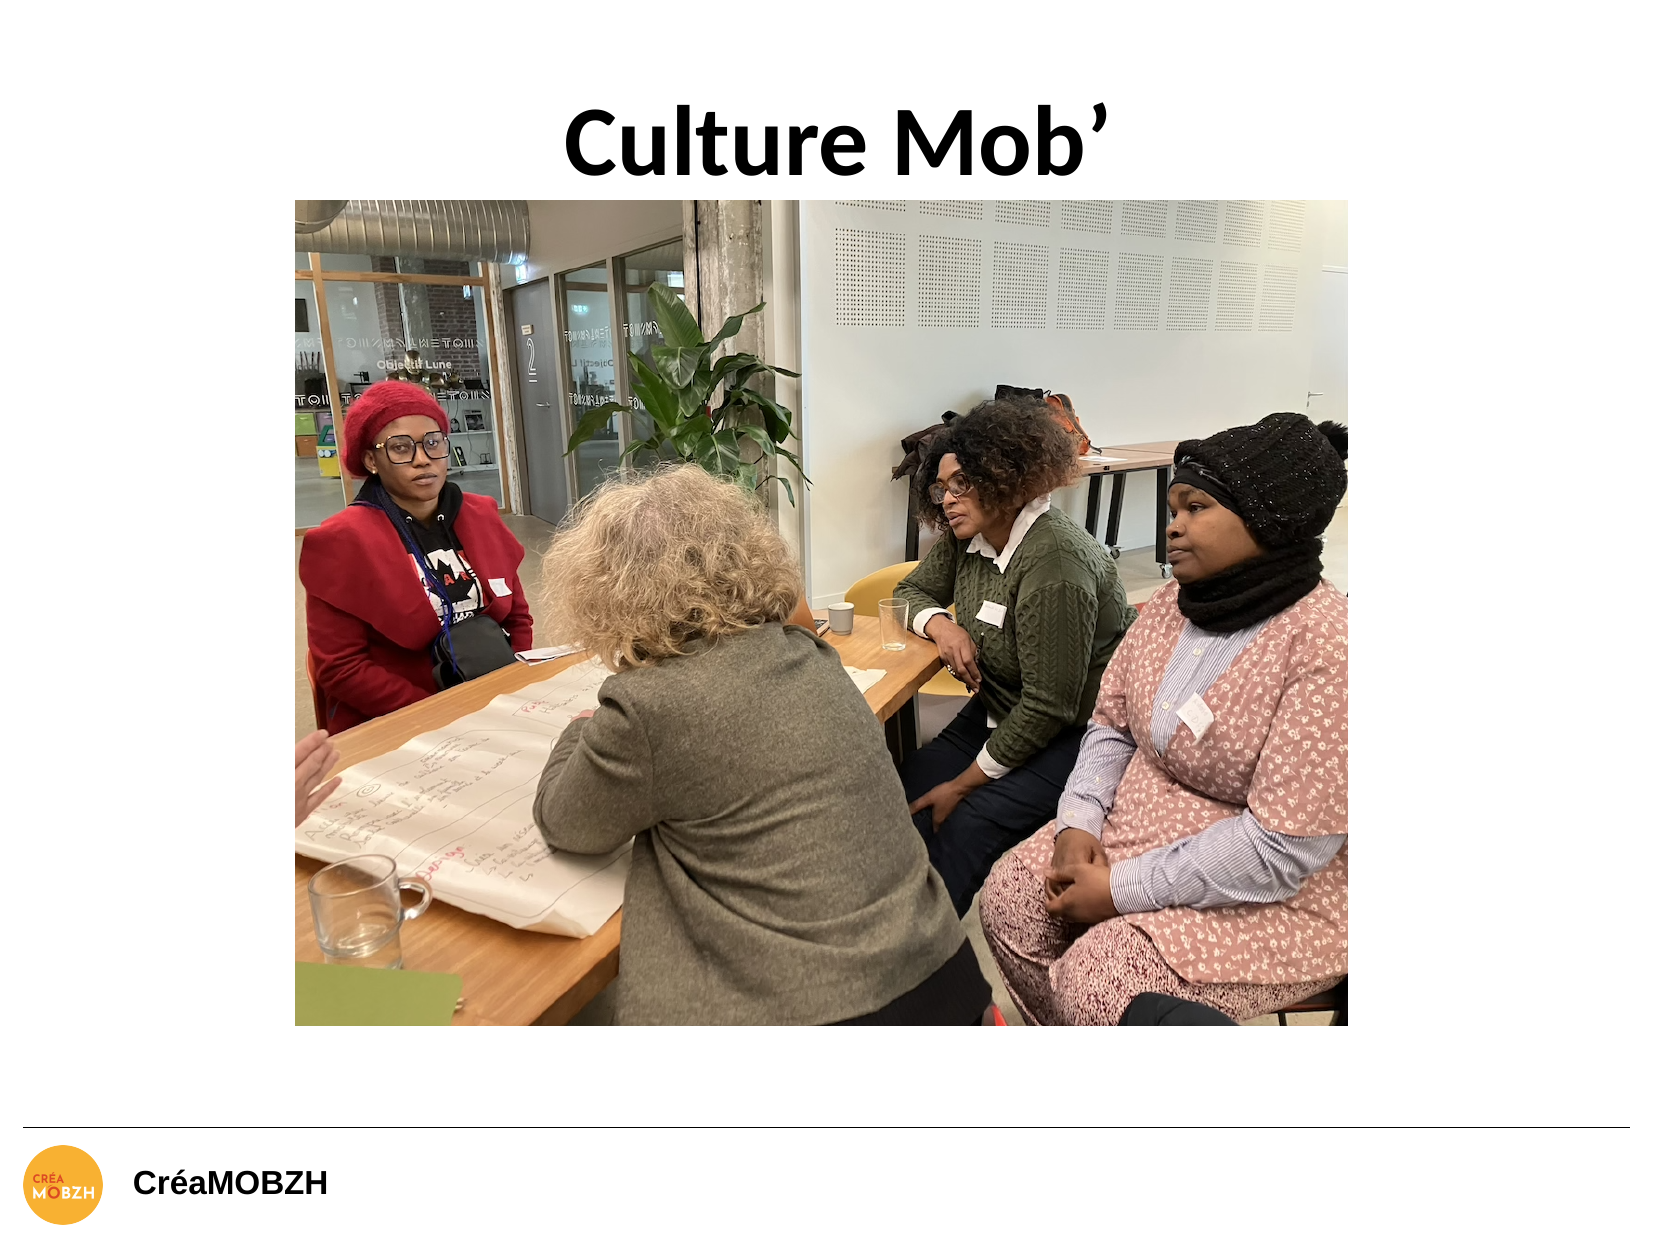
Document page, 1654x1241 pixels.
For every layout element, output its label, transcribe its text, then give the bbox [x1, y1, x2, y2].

title Culture Mob’ [106, 47, 1571, 255]
picture [23, 1145, 103, 1225]
picture [295, 200, 1348, 1026]
text_box CréaMOBZH [118, 1157, 1040, 1241]
